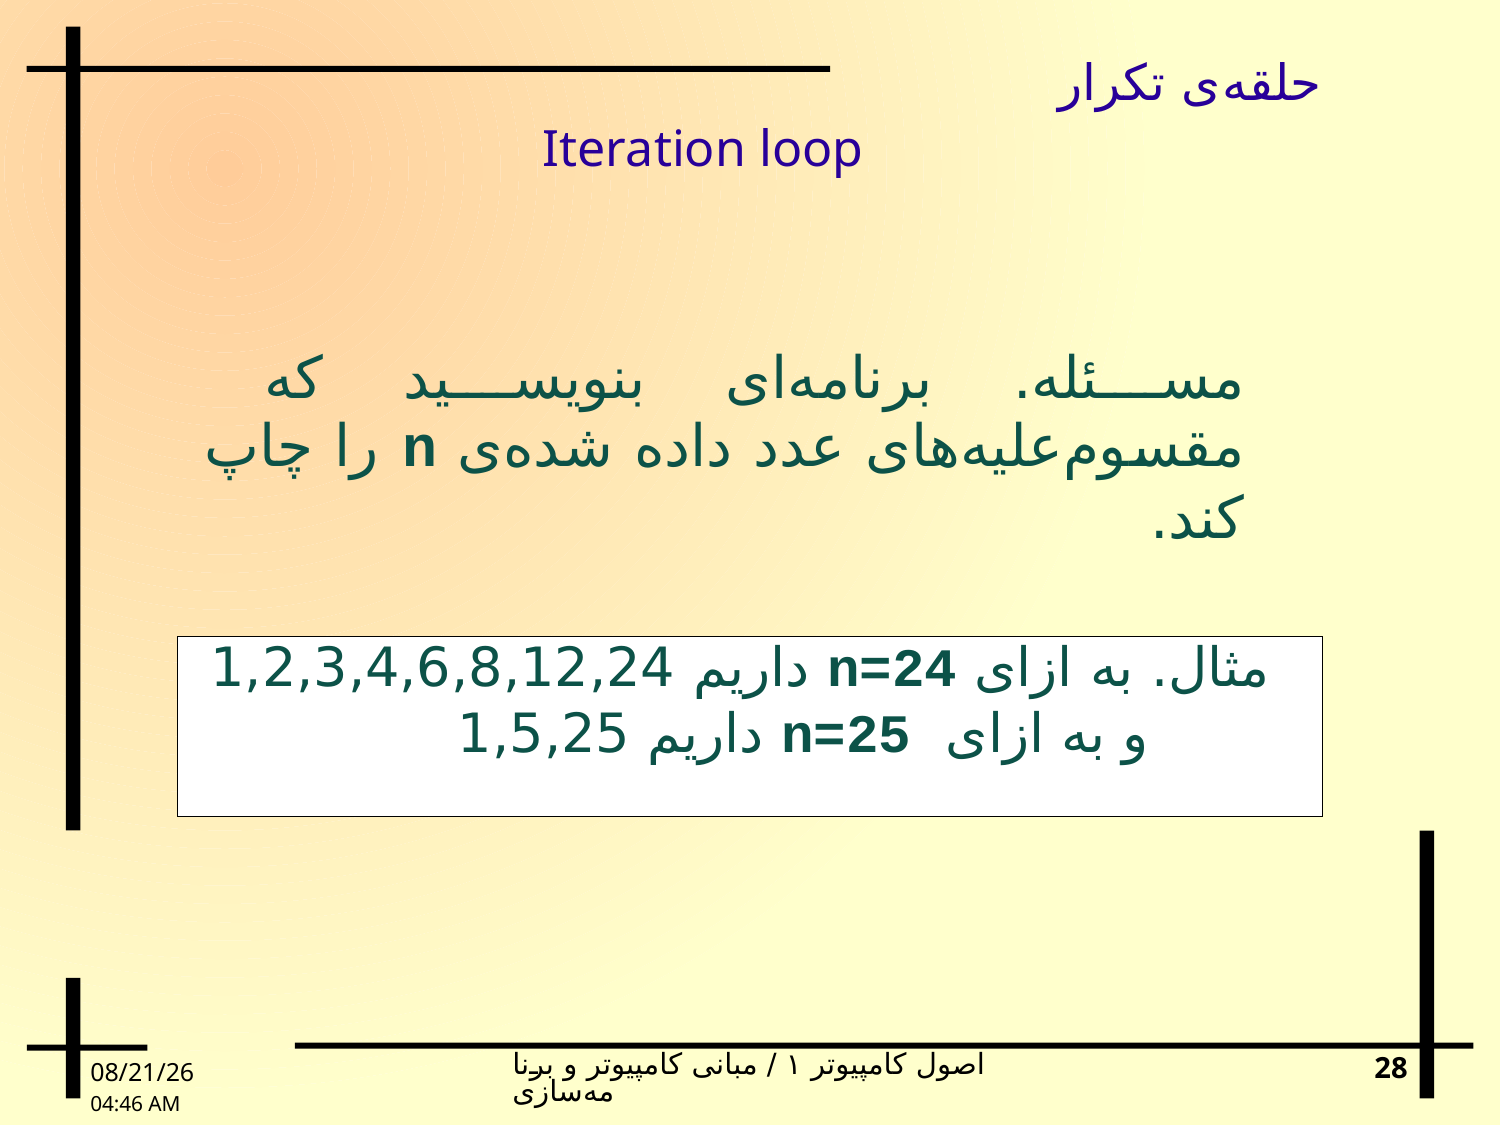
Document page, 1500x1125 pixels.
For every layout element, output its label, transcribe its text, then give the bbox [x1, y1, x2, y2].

title حلقه‌ی تکرار Iteration loop [62, 57, 1344, 178]
list مثال. به ازای n=24 داریم 1,2,3,4,6,8,12,24 و به ازای n=25 داریم 1,5,25 [177, 636, 1323, 817]
list مسئله. برنامه‌ای بنویسید که مقسوم‌علیه‌های عدد داده شده‌ی n را چاپ کند. [202, 345, 1298, 528]
